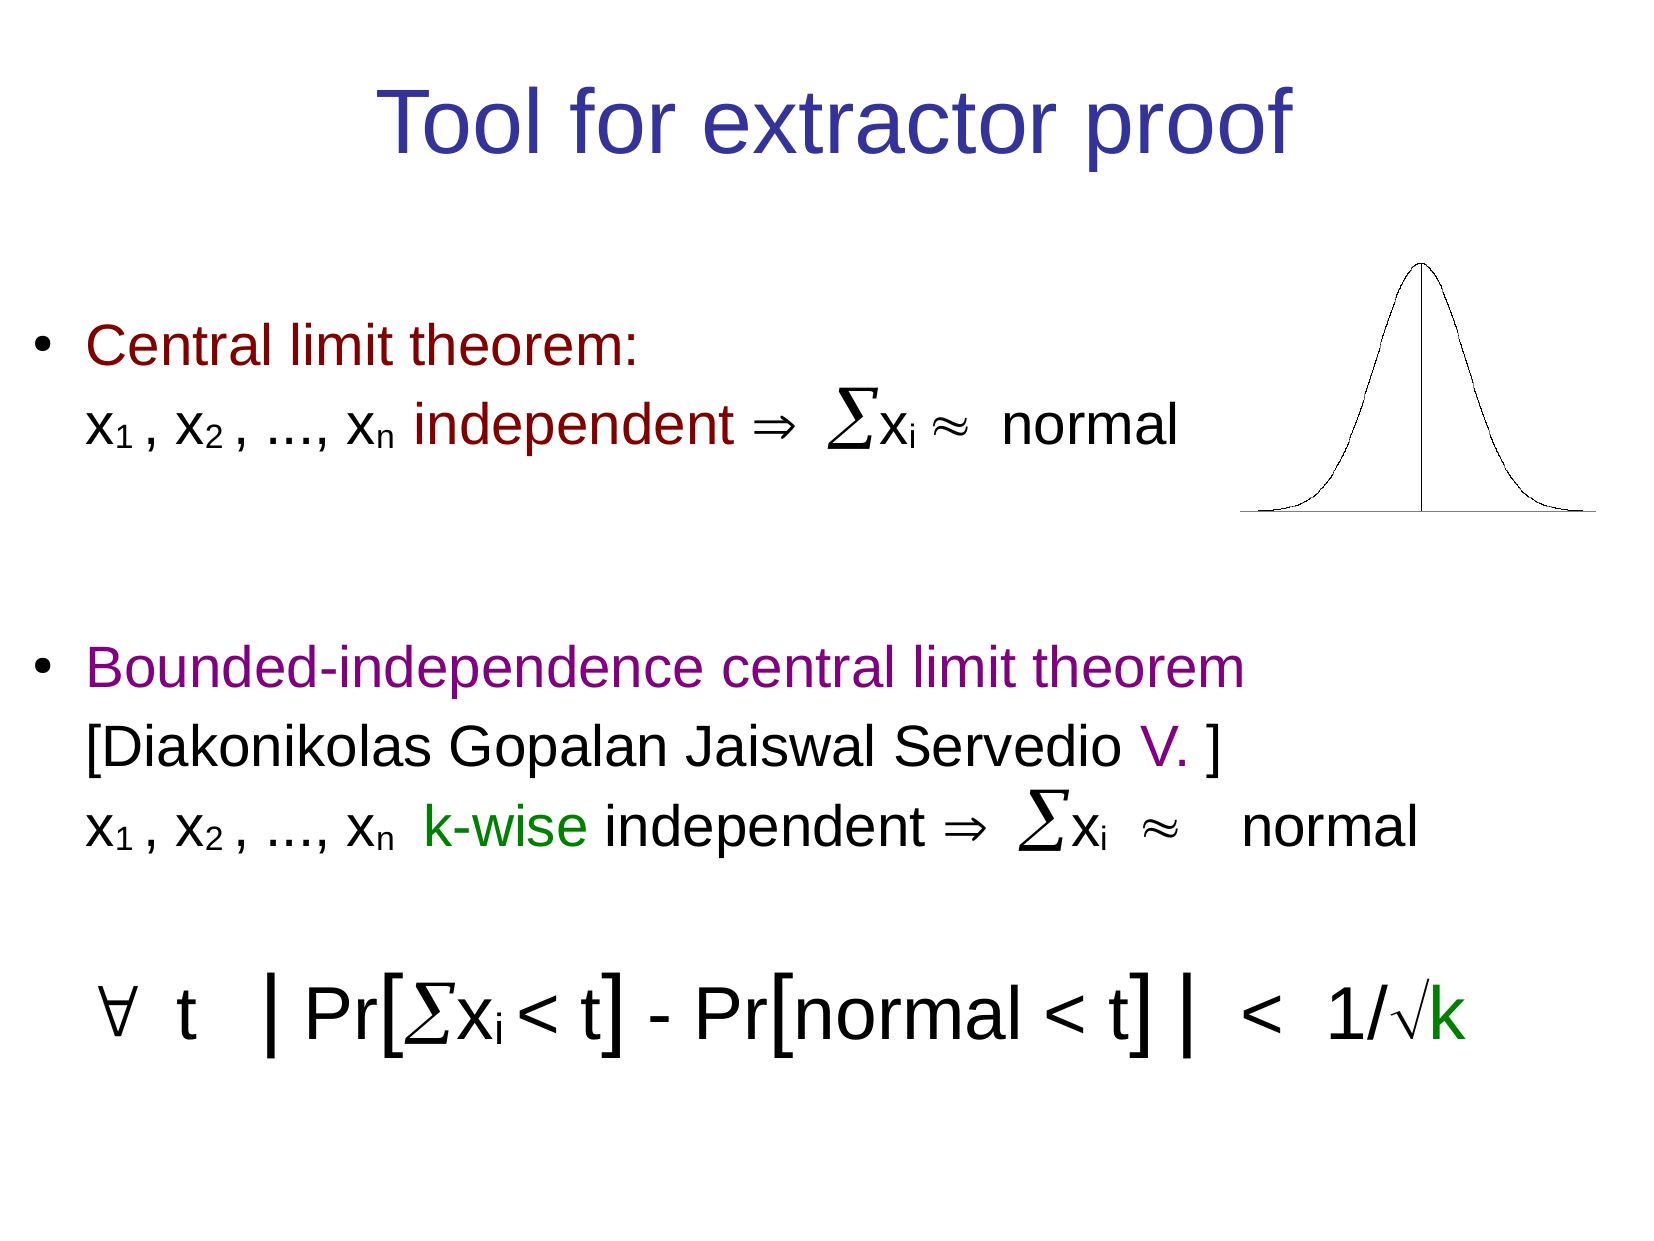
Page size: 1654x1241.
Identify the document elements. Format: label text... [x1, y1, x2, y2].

title Tool for extractor proof [131, 18, 1538, 226]
list Central limit theorem: x1 , x2 , ..., xn independent  xi  normal Bounded-independence central limit theorem [Diakonikolas Gopalan Jaiswal Servedio V. ] x1 , x2 , ..., xn k-wise independent  xi  normal  t | Pr[xi < t] - Pr[normal < t] | < 1/k [0, 225, 1654, 1241]
picture [1237, 262, 1596, 526]
